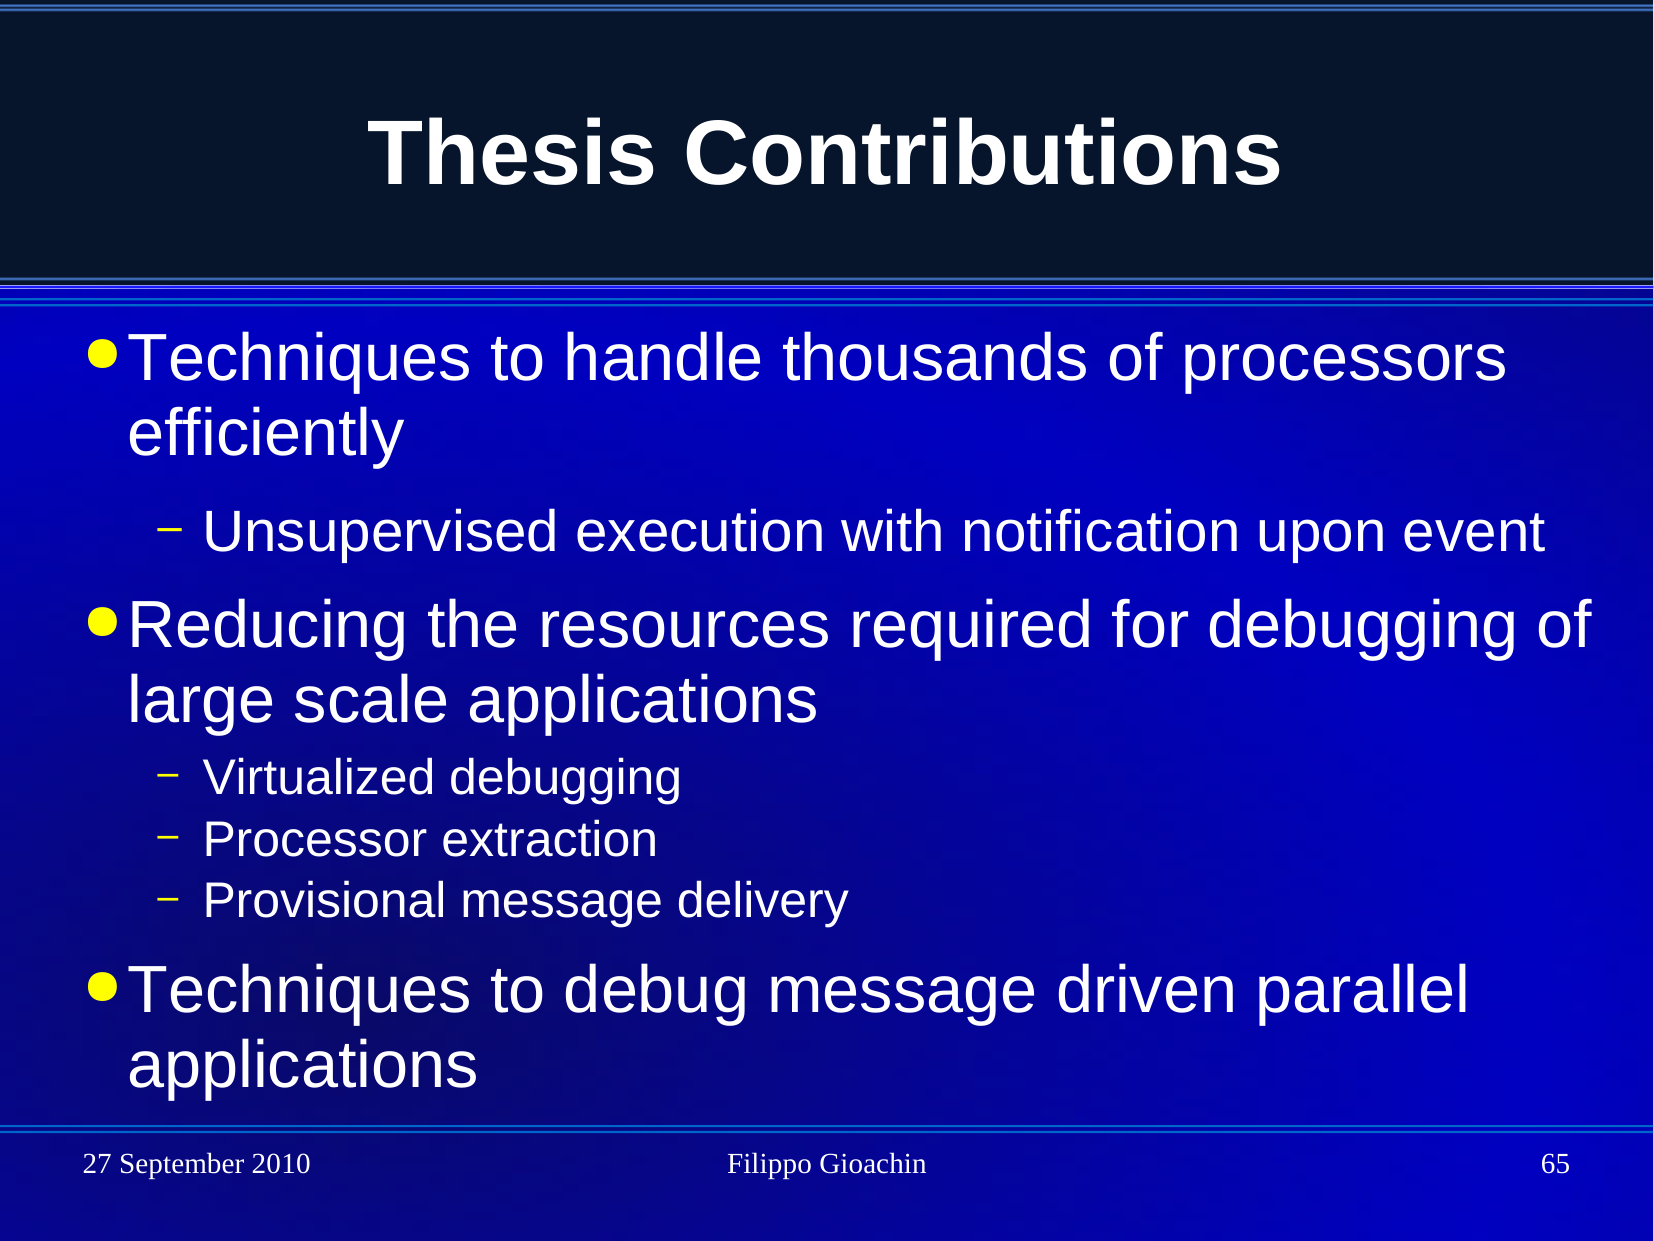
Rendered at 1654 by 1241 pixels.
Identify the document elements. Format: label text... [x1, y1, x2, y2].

picture [0, 0, 1654, 285]
picture [0, 289, 1654, 298]
title Thesis Contributions [82, 49, 1571, 257]
list Techniques to handle thousands of processors efficiently Unsupervised execution with notification upon event Reducing the resources required for debugging of large scale applications Virtualized debugging Processor extraction Provisional message delivery Techniques to debug message driven parallel applications [82, 319, 1595, 1124]
picture [0, 1134, 1654, 1241]
picture [0, 307, 1654, 1125]
